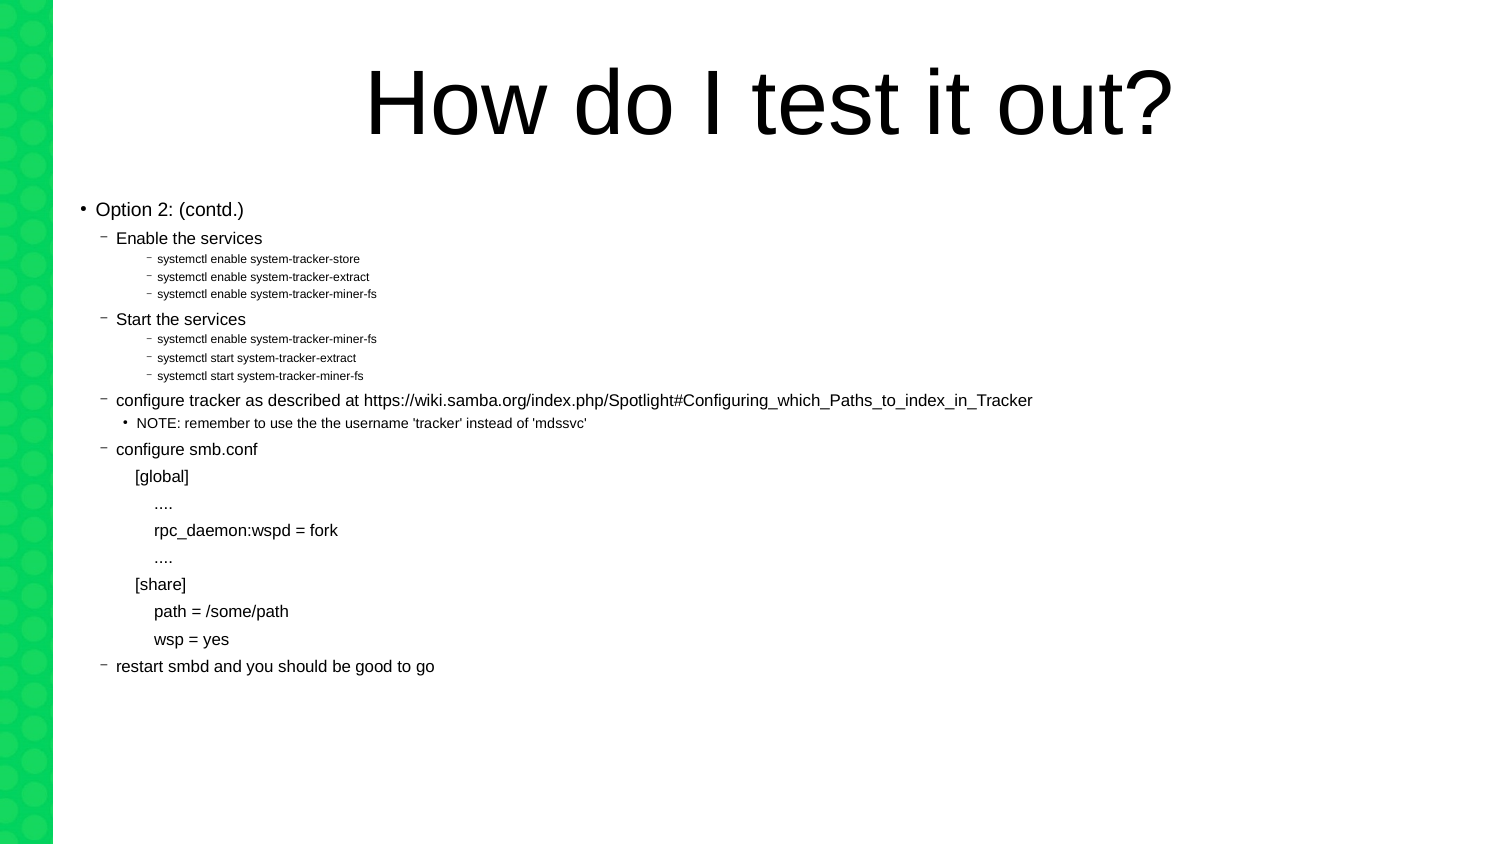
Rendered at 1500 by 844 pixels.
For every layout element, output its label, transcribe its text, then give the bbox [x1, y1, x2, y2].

picture [0, 0, 61, 844]
list Option 2: (contd.) Enable the services systemctl enable system-tracker-store systemctl enable system-tracker-extract systemctl enable system-tracker-miner-fs Start the services systemctl enable system-tracker-miner-fs systemctl start system-tracker-extract systemctl start system-tracker-miner-fs configure tracker as described at https://wiki.samba.org/index.php/Spotlight#Configuring_which_Paths_to_index_in_Tracker NOTE: remember to use the the username 'tracker' instead of 'mdssvc' configure smb.conf [global] .... rpc_daemon:wspd = fork .... [share] path = /some/path wsp = yes restart smbd and you should be good to go [75, 197, 1425, 687]
title How do I test it out? [143, 51, 1397, 154]
